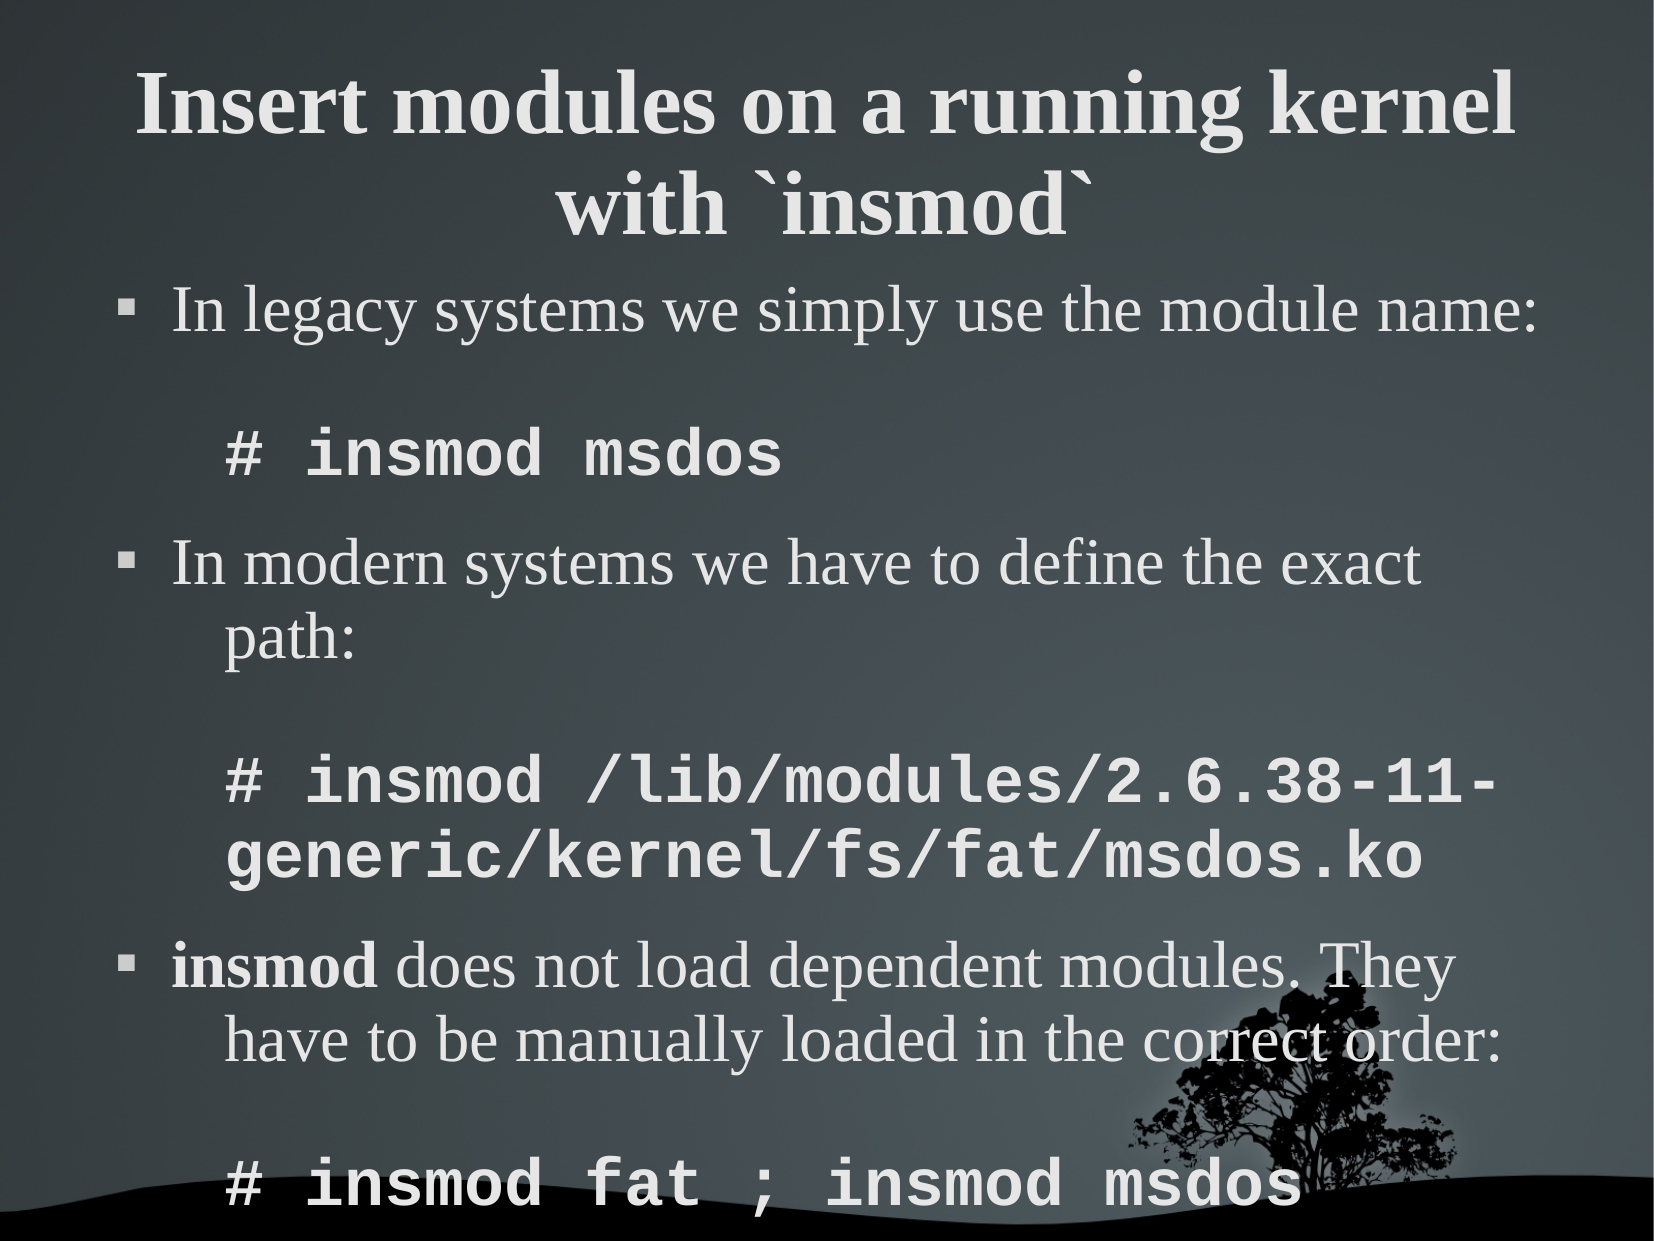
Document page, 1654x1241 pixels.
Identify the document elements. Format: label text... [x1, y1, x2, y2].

title Insert modules on a running kernel with `insmod` [82, 49, 1571, 257]
picture [0, 0, 1654, 1241]
list In legacy systems we simply use the module name: # insmod msdos In modern systems we have to define the exact path: # insmod /lib/modules/2.6.38-11-generic/kernel/fs/fat/msdos.ko insmod does not load dependent modules. They have to be manually loaded in the correct order: # insmod fat ; insmod msdos [82, 271, 1571, 1226]
